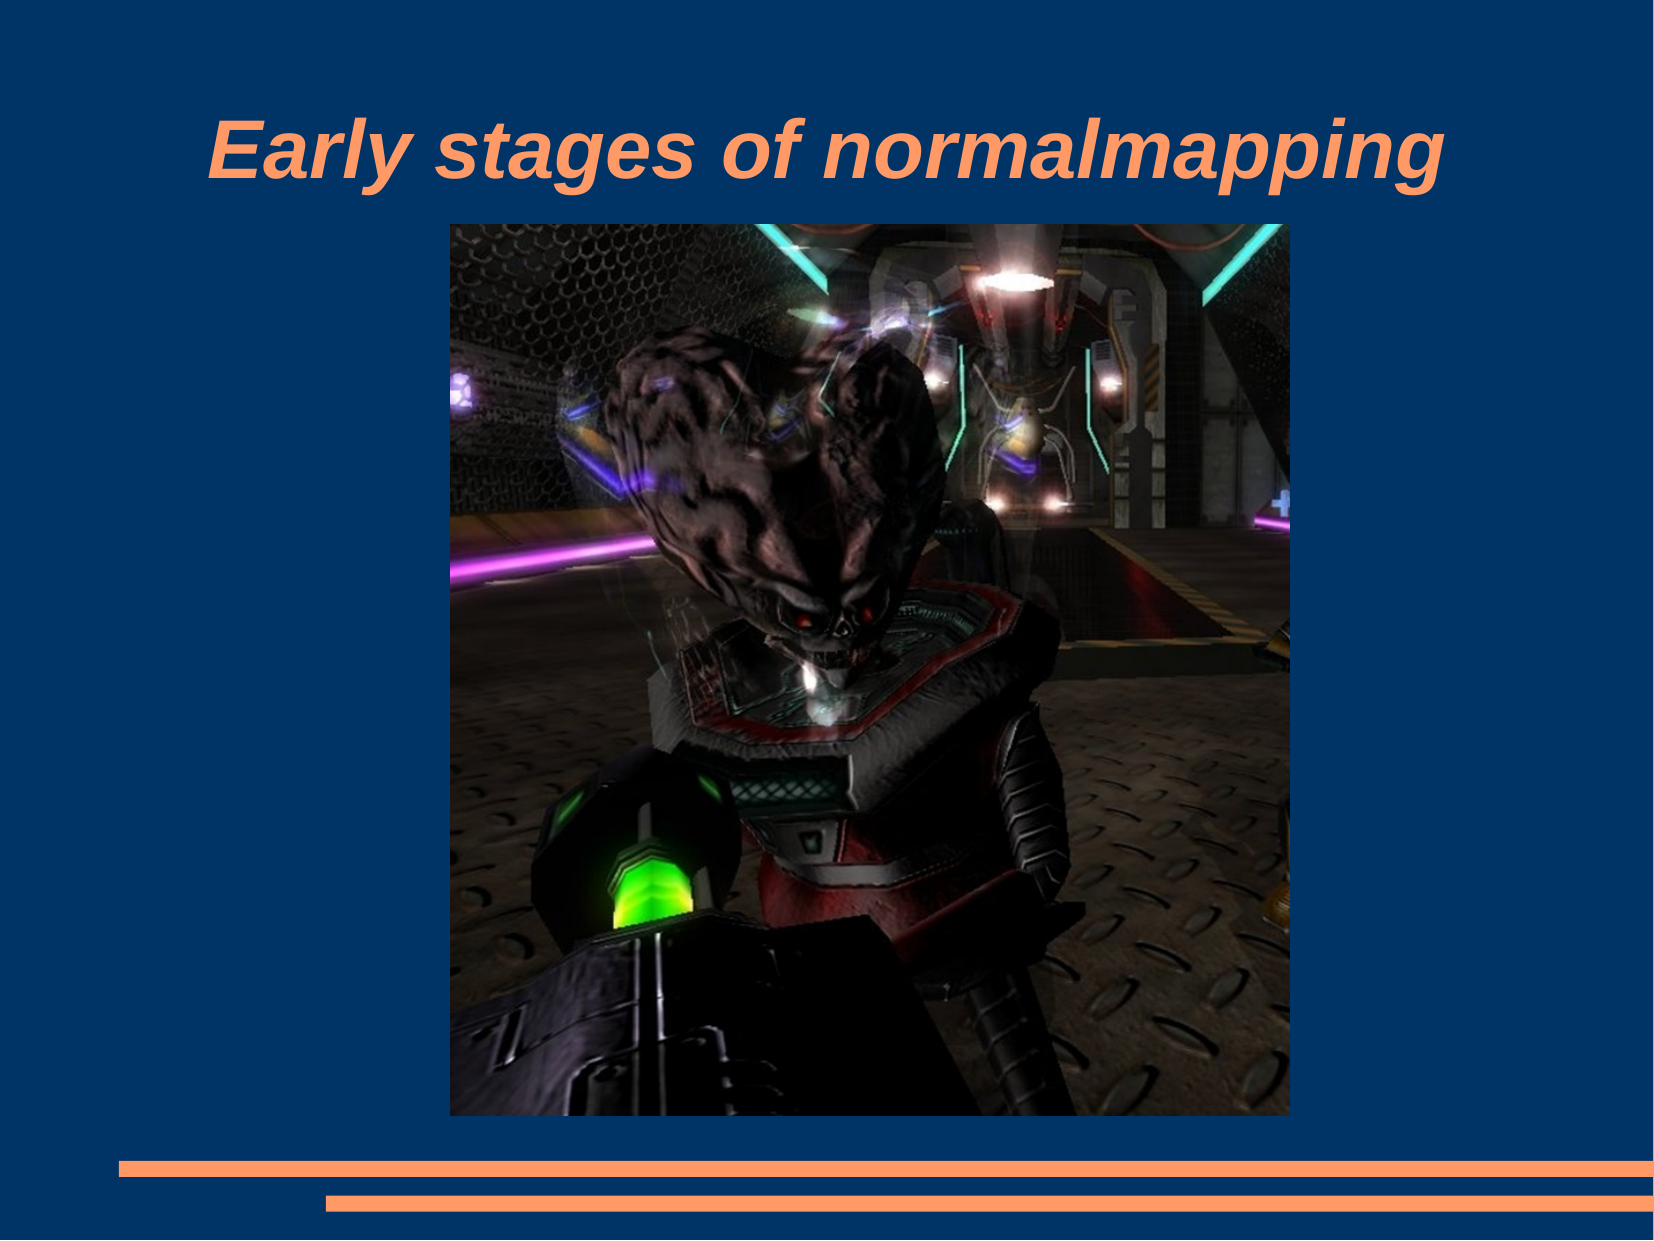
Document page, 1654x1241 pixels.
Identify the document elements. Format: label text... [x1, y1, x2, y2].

picture [450, 224, 1290, 1116]
title Early stages of normalmapping [121, 46, 1534, 254]
